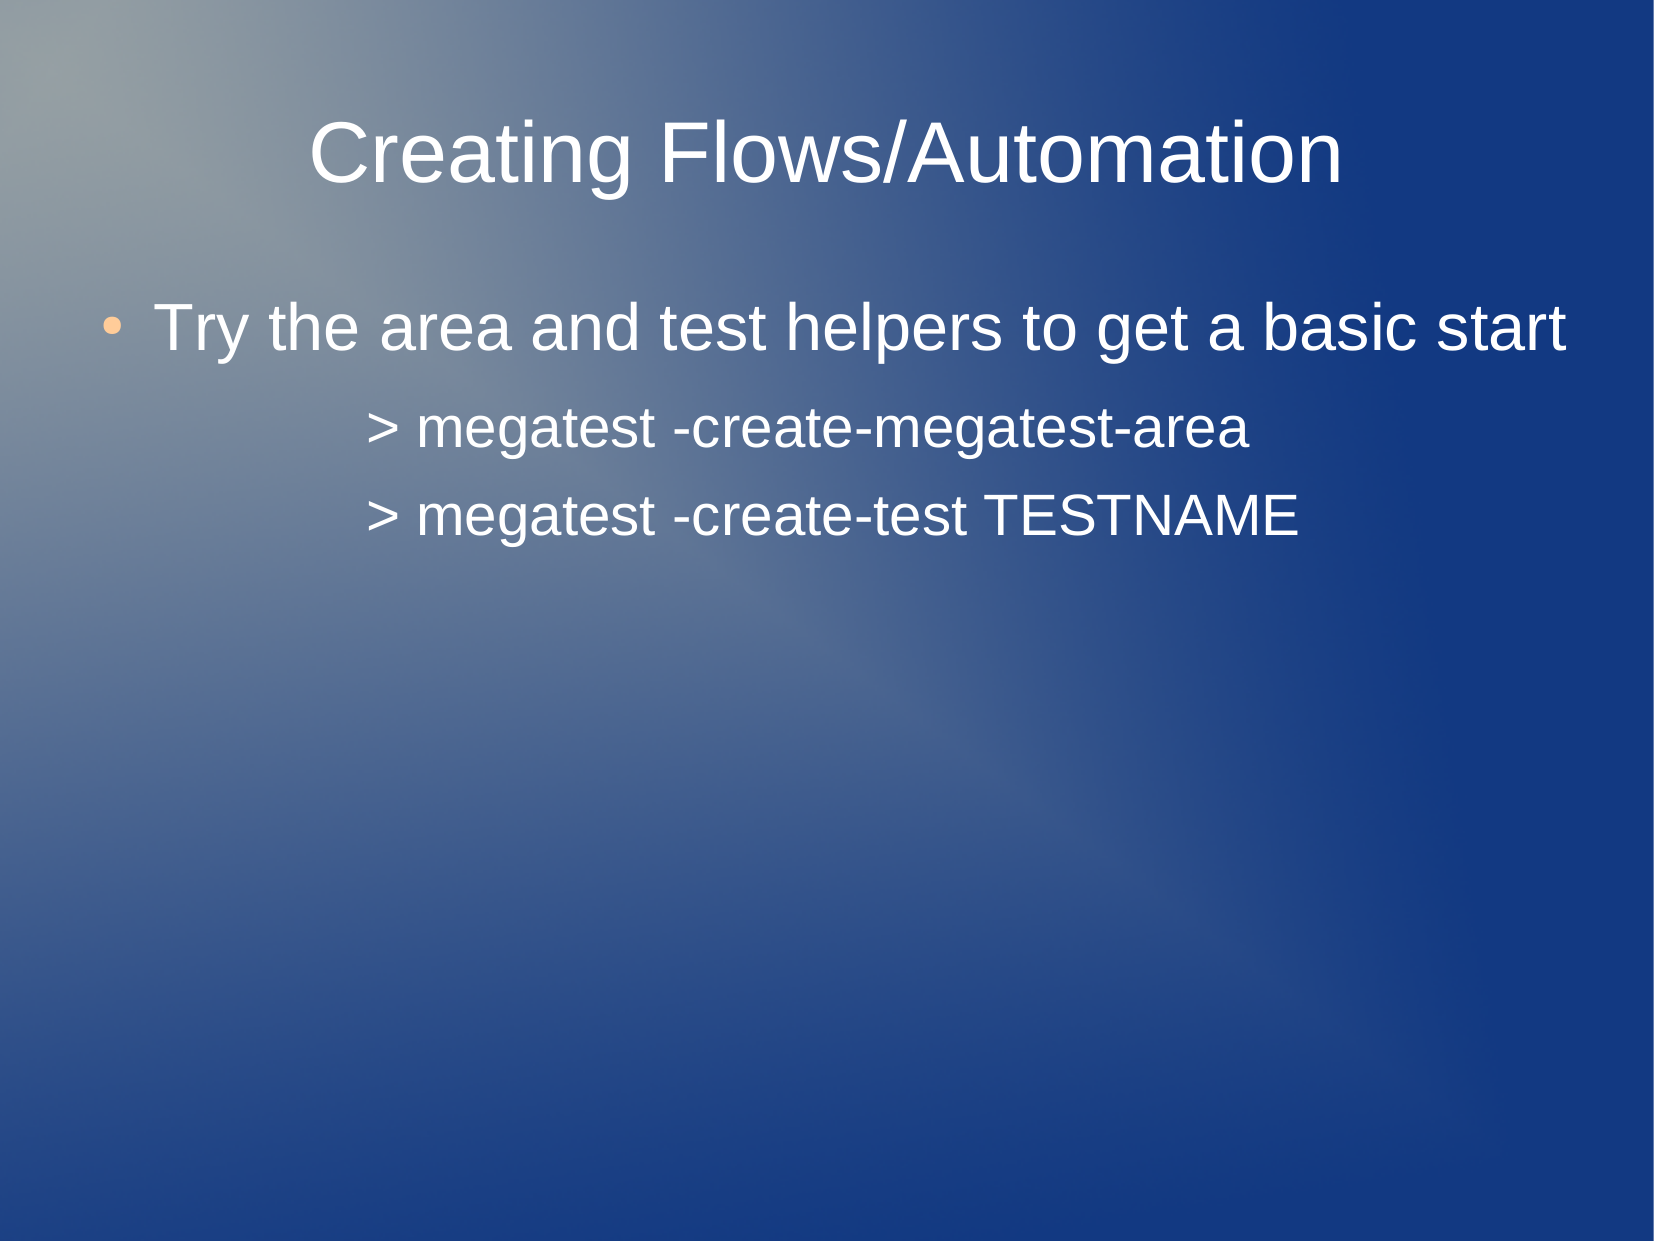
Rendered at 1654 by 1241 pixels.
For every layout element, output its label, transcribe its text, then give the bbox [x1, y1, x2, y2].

picture [0, 0, 1654, 1241]
title Creating Flows/Automation [82, 49, 1571, 257]
list Try the area and test helpers to get a basic start > megatest -create-megatest-area > megatest -create-test TESTNAME [82, 290, 1571, 1010]
